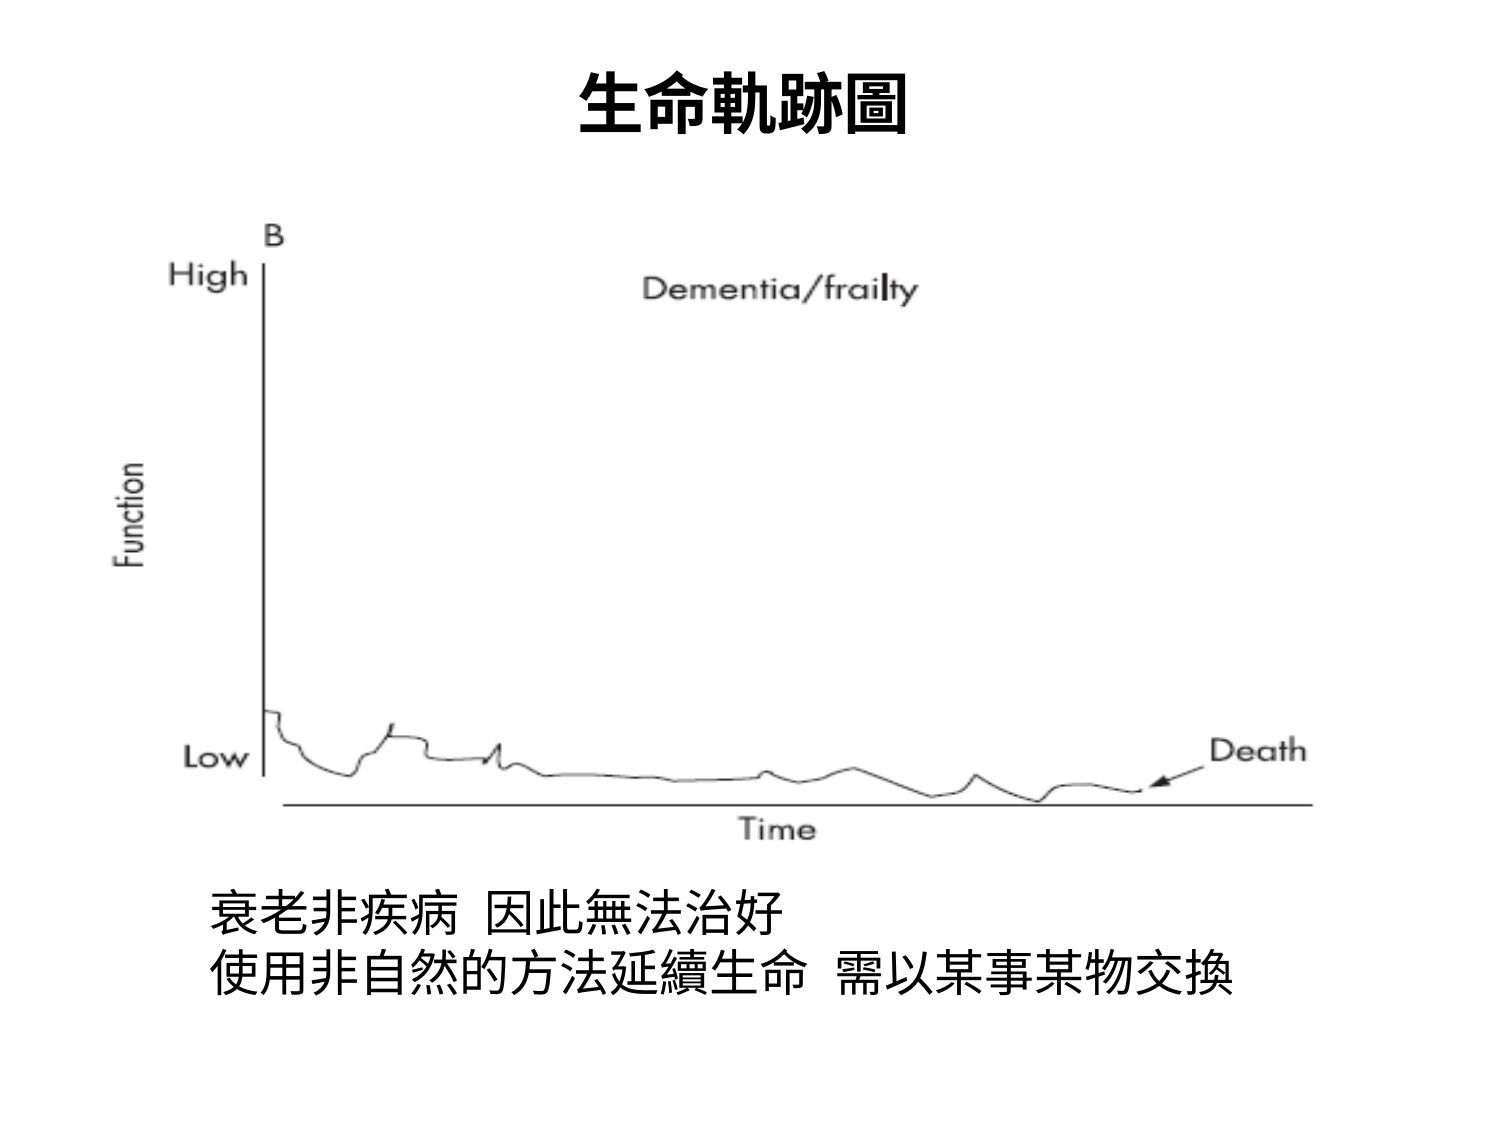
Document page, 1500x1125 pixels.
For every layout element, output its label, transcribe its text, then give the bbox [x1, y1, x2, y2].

text_box 生命軌跡圖 衰老非疾病 因此無法治好 使用非自然的方法延續生命 需以某事某物交換 [194, 54, 1294, 185]
text_box 生命軌跡圖 衰老非疾病 因此無法治好 使用非自然的方法延續生命 需以某事某物交換 [194, 848, 1294, 1010]
picture [53, 185, 1353, 848]
